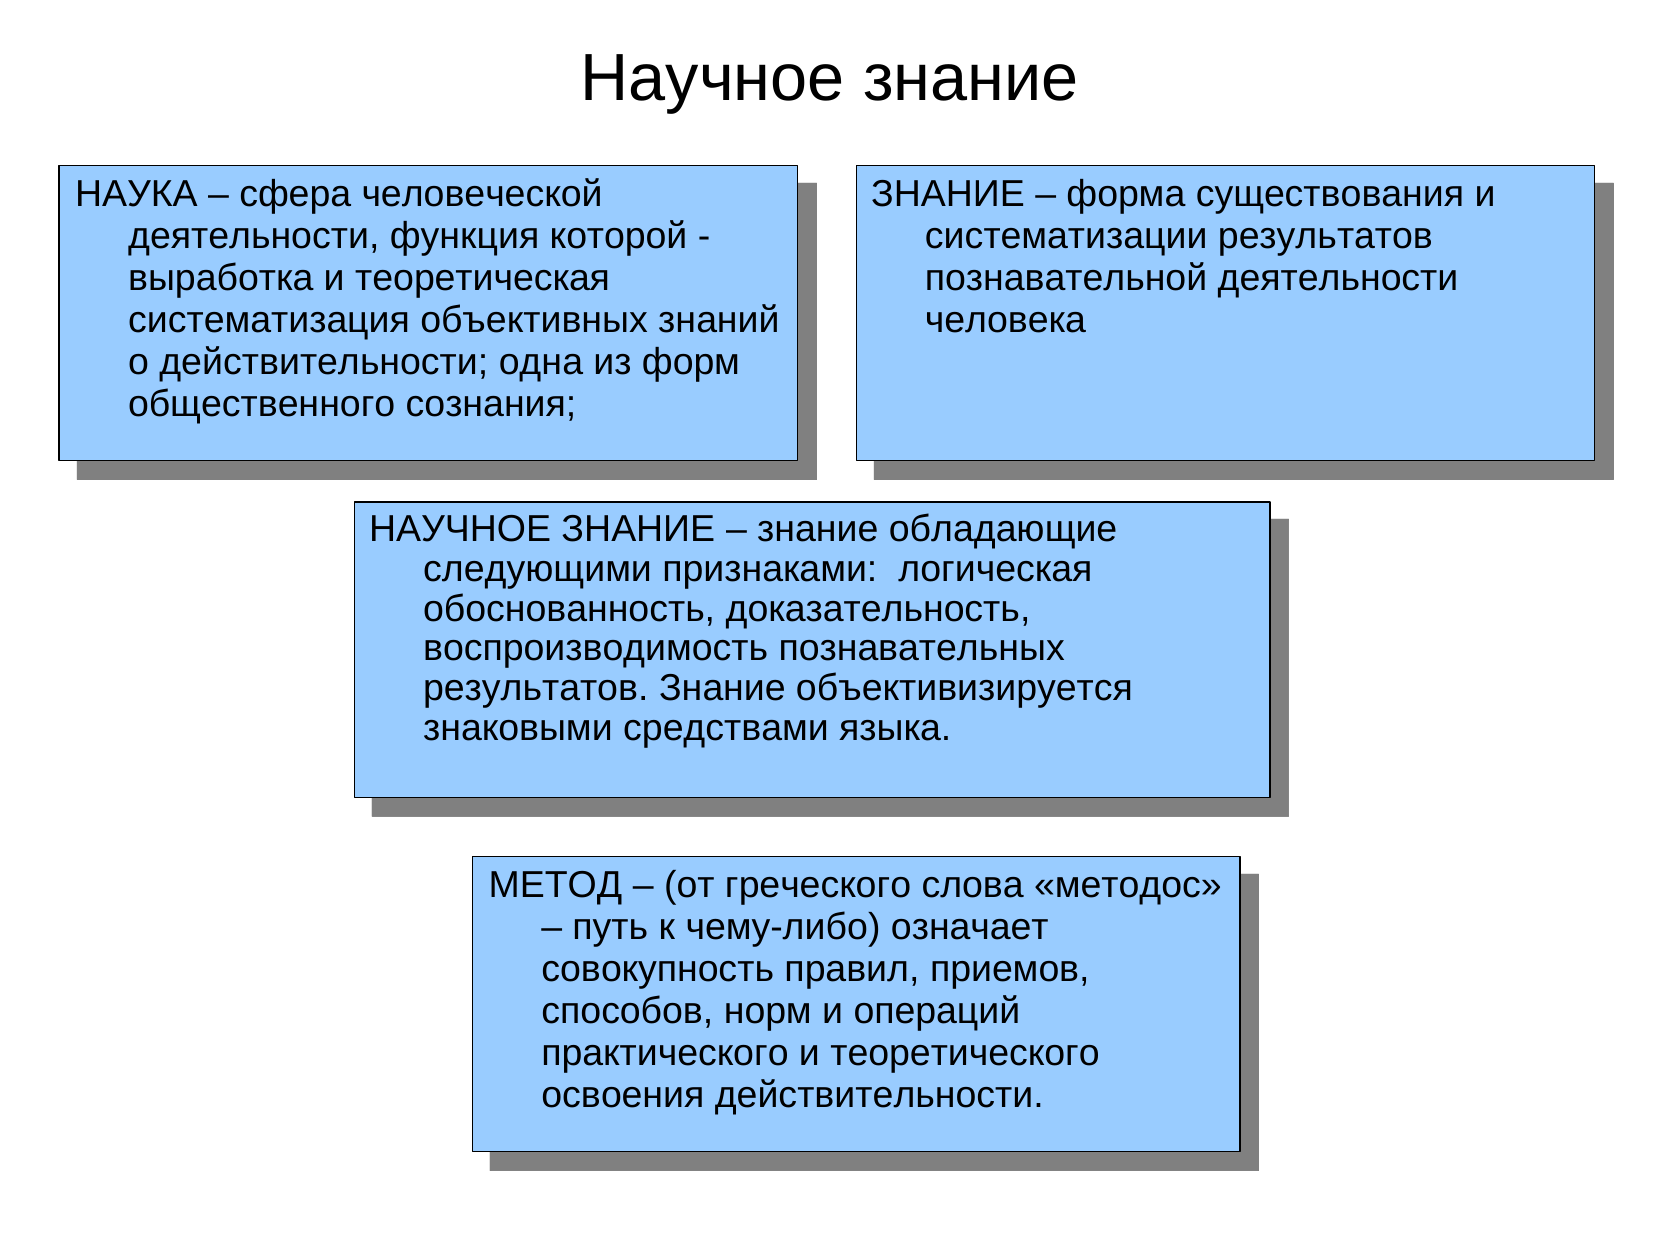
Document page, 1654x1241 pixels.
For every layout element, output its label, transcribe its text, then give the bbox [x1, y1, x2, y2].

text_box НАУЧНОЕ ЗНАНИЕ – знание обладающие следующими признаками: логическая обоснованность, доказательность, воспроизводимость познавательных результатов. Знание объективизируется знаковыми средствами языка. [354, 502, 1270, 798]
text_box МЕТОД – (от греческого слова «методос» – путь к чему-либо) означает совокупность правил, приемов, способов, норм и операций практического и теоретического освоения действительности. [472, 856, 1241, 1152]
text_box ЗНАНИЕ – форма существования и систематизации результатов познавательной деятельности человека [856, 165, 1595, 461]
text_box Научное знание [401, 35, 1258, 124]
text_box НАУКА – сфера человеческой деятельности, функция которой - выработка и теоретическая систематизация объективных знаний о действительности; одна из форм общественного сознания; [59, 165, 798, 461]
